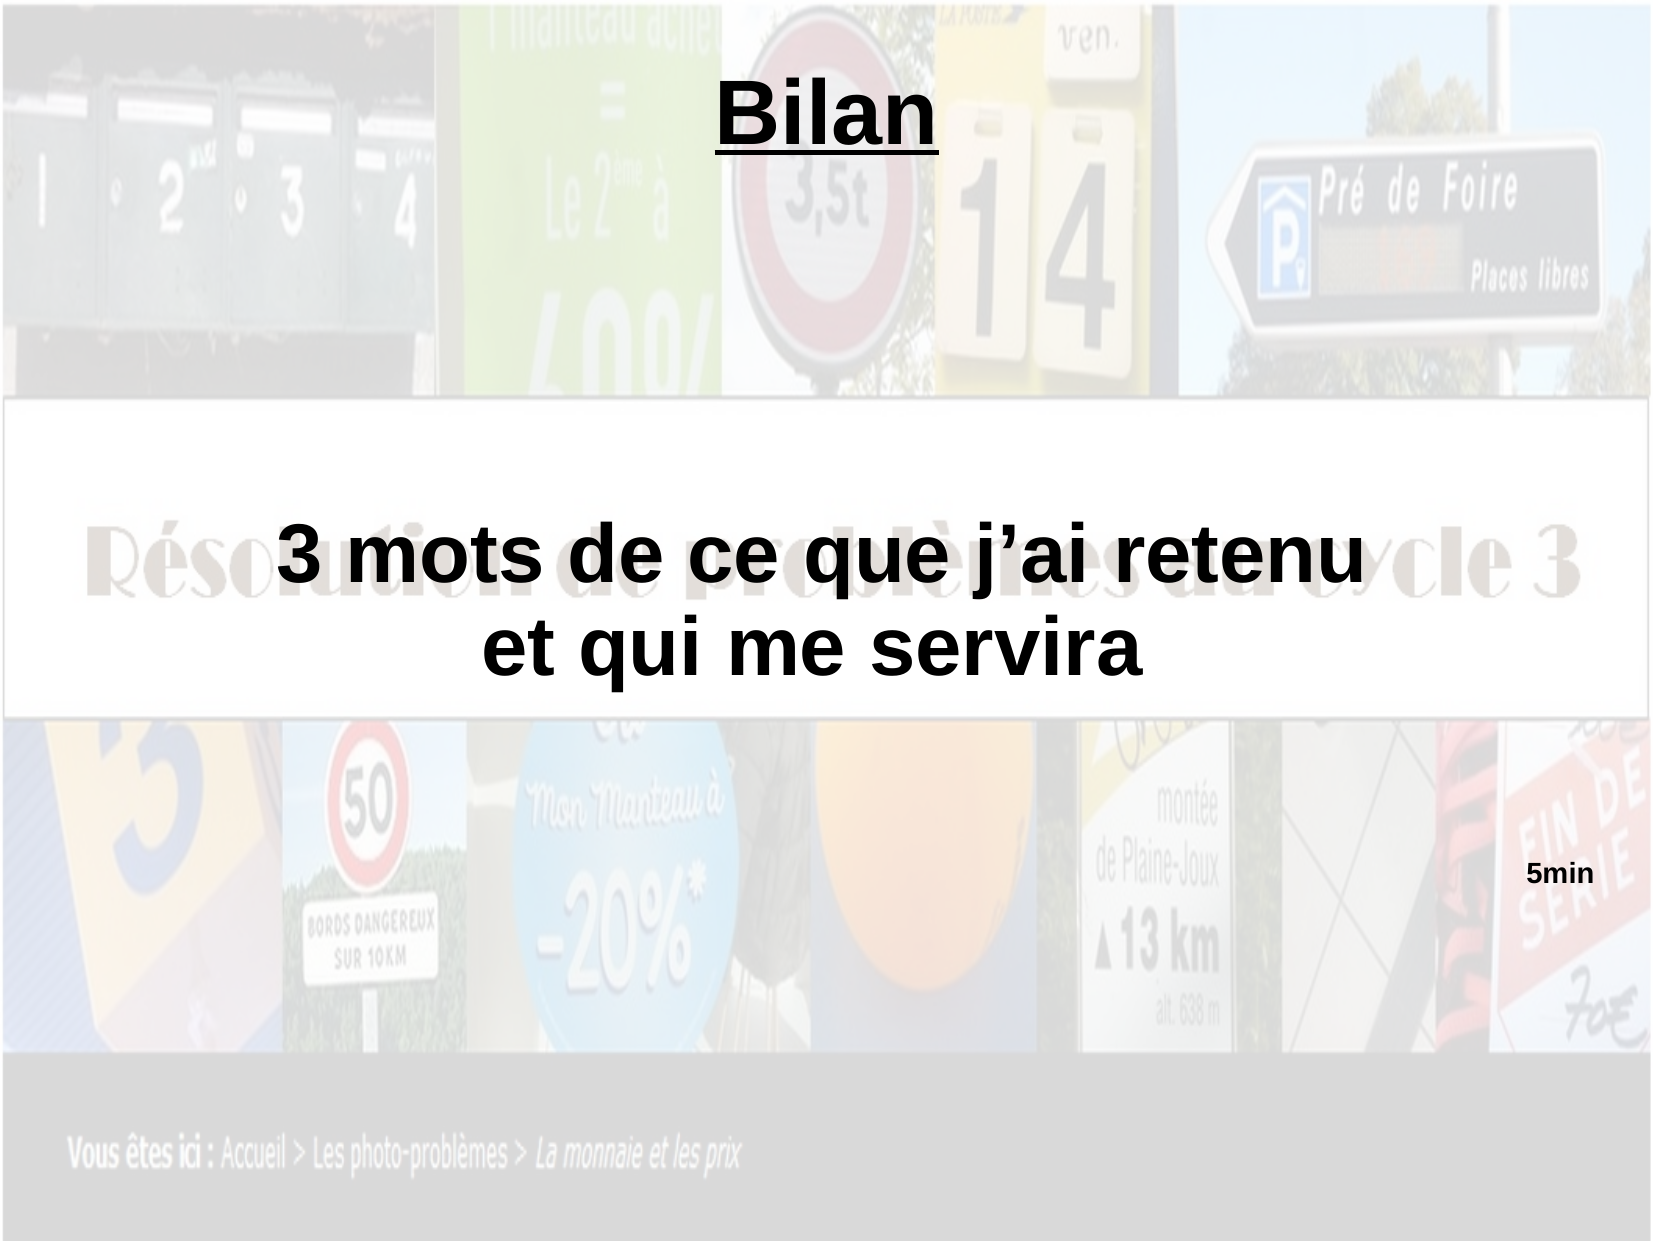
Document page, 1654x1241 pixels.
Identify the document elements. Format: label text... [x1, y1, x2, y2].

subtitle 3 mots de ce que j’ai retenu et qui me servira 5min [29, 265, 1595, 1132]
title Bilan [29, 49, 1625, 178]
